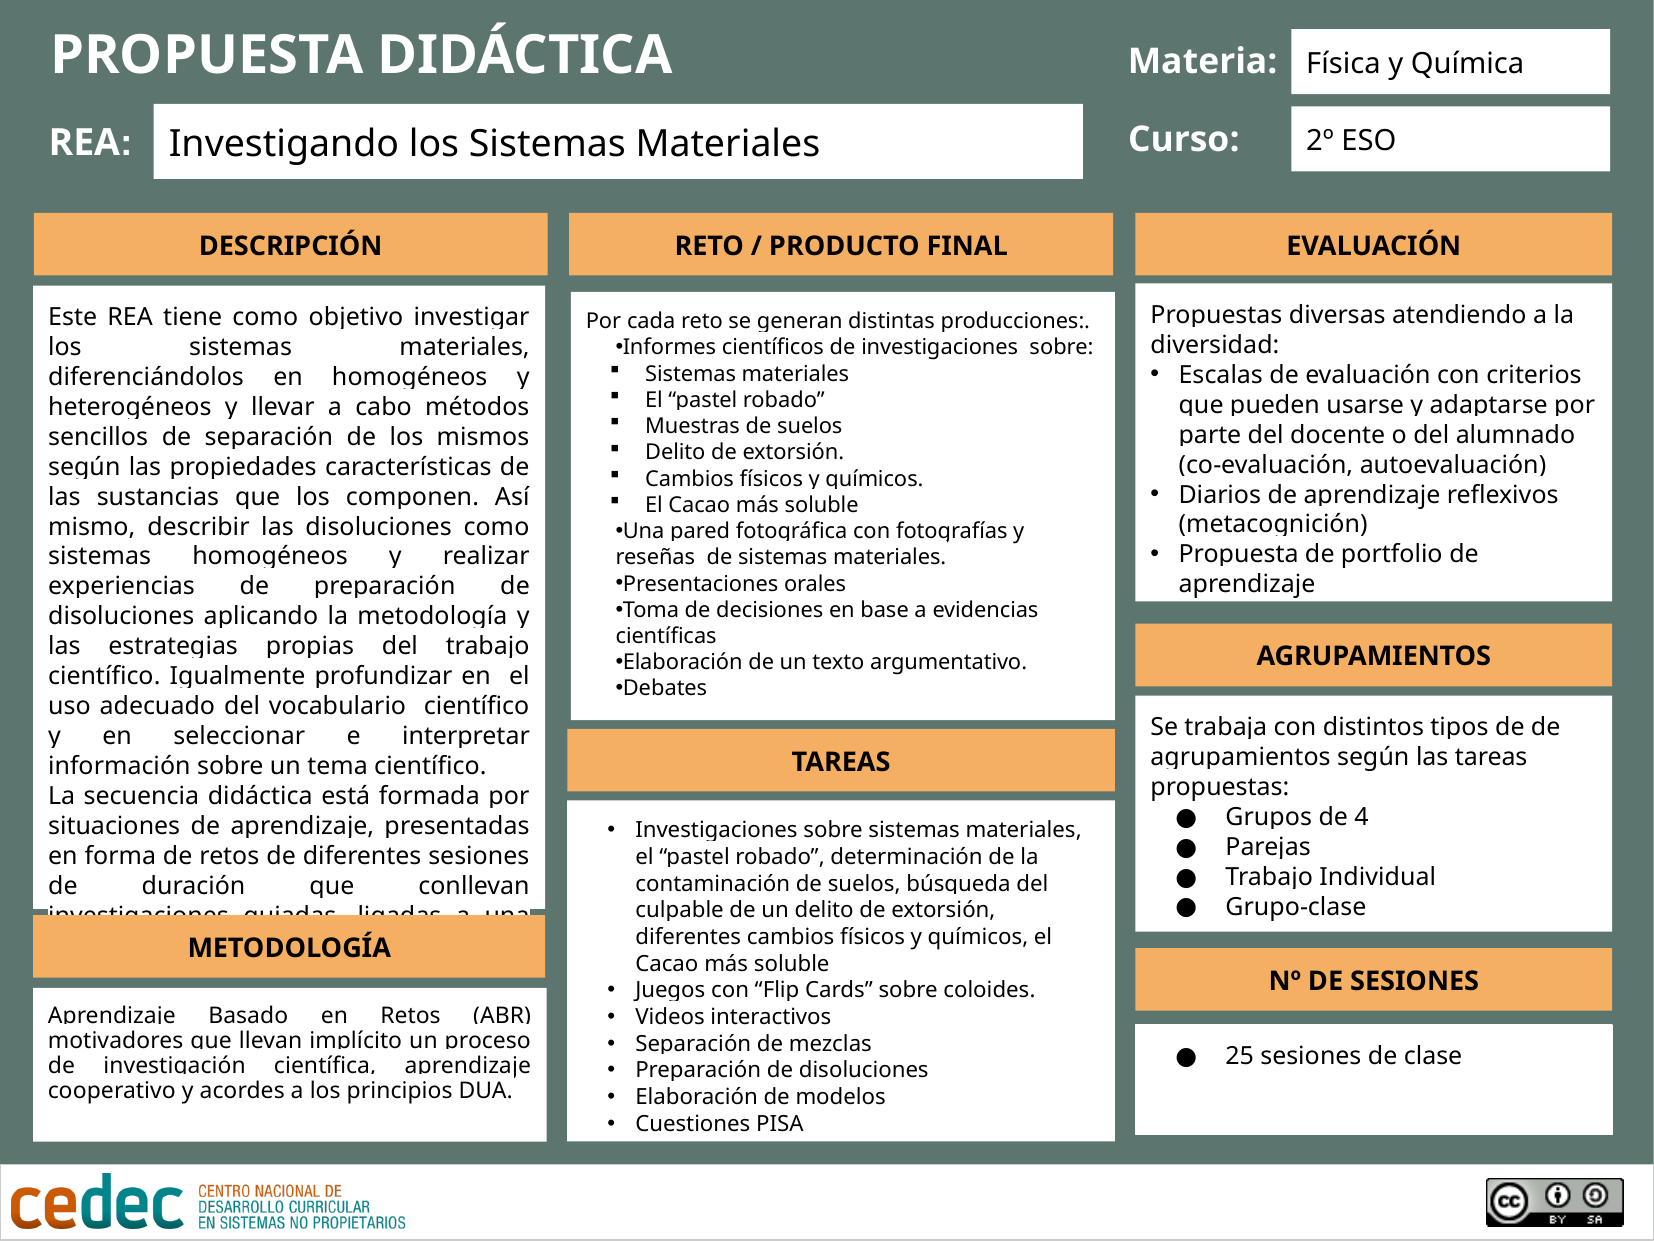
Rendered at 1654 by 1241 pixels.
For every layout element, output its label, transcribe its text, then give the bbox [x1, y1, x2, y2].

text_box Por cada reto se generan distintas producciones:. Informes científicos de investigaciones sobre: Sistemas materiales El “pastel robado” Muestras de suelos Delito de extorsión. Cambios físicos y químicos. El Cacao más soluble Una pared fotográfica con fotografías y reseñas de sistemas materiales. Presentaciones orales Toma de decisiones en base a evidencias científicas Elaboración de un texto argumentativo. Debates [570, 291, 1115, 721]
text_box Investigando los Sistemas Materiales [153, 103, 1083, 179]
text_box PROPUESTA DIDÁCTICA [35, 11, 1027, 110]
text_box Nº DE SESIONES [1135, 948, 1613, 1011]
text_box RETO / PRODUCTO FINAL [569, 212, 1114, 276]
text_box Aprendizaje Basado en Retos (ABR) motivadores que llevan implícito un proceso de investigación científica, aprendizaje cooperativo y acordes a los principios DUA. [33, 987, 547, 1142]
text_box Se trabaja con distintos tipos de de agrupamientos según las tareas propuestas: Grupos de 4 Parejas Trabajo Individual Grupo-clase [1135, 695, 1613, 932]
text_box 2º ESO [1291, 106, 1611, 172]
text_box Este REA tiene como objetivo investigar los sistemas materiales, diferenciándolos en homogéneos y heterogéneos y llevar a cabo métodos sencillos de separación de los mismos según las propiedades características de las sustancias que los componen. Así mismo, describir las disoluciones como sistemas homogéneos y realizar experiencias de preparación de disoluciones aplicando la metodología y las estrategias propias del trabajo científico. Igualmente profundizar en el uso adecuado del vocabulario científico y en seleccionar e interpretar información sobre un tema científico. La secuencia didáctica está formada por situaciones de aprendizaje, presentadas en forma de retos de diferentes sesiones de duración que conllevan investigaciones guiadas, ligadas a una producción final. [33, 285, 546, 909]
text_box Propuestas diversas atendiendo a la diversidad: Escalas de evaluación con criterios que pueden usarse y adaptarse por parte del docente o del alumnado (co-evaluación, autoevaluación) Diarios de aprendizaje reflexivos (metacognición) Propuesta de portfolio de aprendizaje [1135, 283, 1613, 602]
text_box AGRUPAMIENTOS [1135, 623, 1613, 687]
text_box DESCRIPCIÓN [33, 212, 548, 276]
text_box EVALUACIÓN [1135, 212, 1613, 276]
text_box Investigaciones sobre sistemas materiales, el “pastel robado”, determinación de la contaminación de suelos, búsqueda del culpable de un delito de extorsión, diferentes cambios físicos y químicos, el Cacao más soluble Juegos con “Flip Cards” sobre coloides. Videos interactivos Separación de mezclas Preparación de disoluciones Elaboración de modelos Cuestiones PISA [567, 800, 1115, 1142]
text_box Materia: [1113, 30, 1291, 94]
text_box TAREAS [567, 728, 1115, 792]
text_box 25 sesiones de clase [1135, 1024, 1613, 1135]
text_box METODOLOGÍA [33, 915, 546, 978]
picture [1486, 1178, 1624, 1227]
text_box Curso: [1113, 109, 1303, 173]
text_box Física y Química [1291, 29, 1611, 95]
text_box REA: [33, 110, 153, 174]
picture [11, 1173, 405, 1229]
text_box [0, 1164, 1654, 1241]
